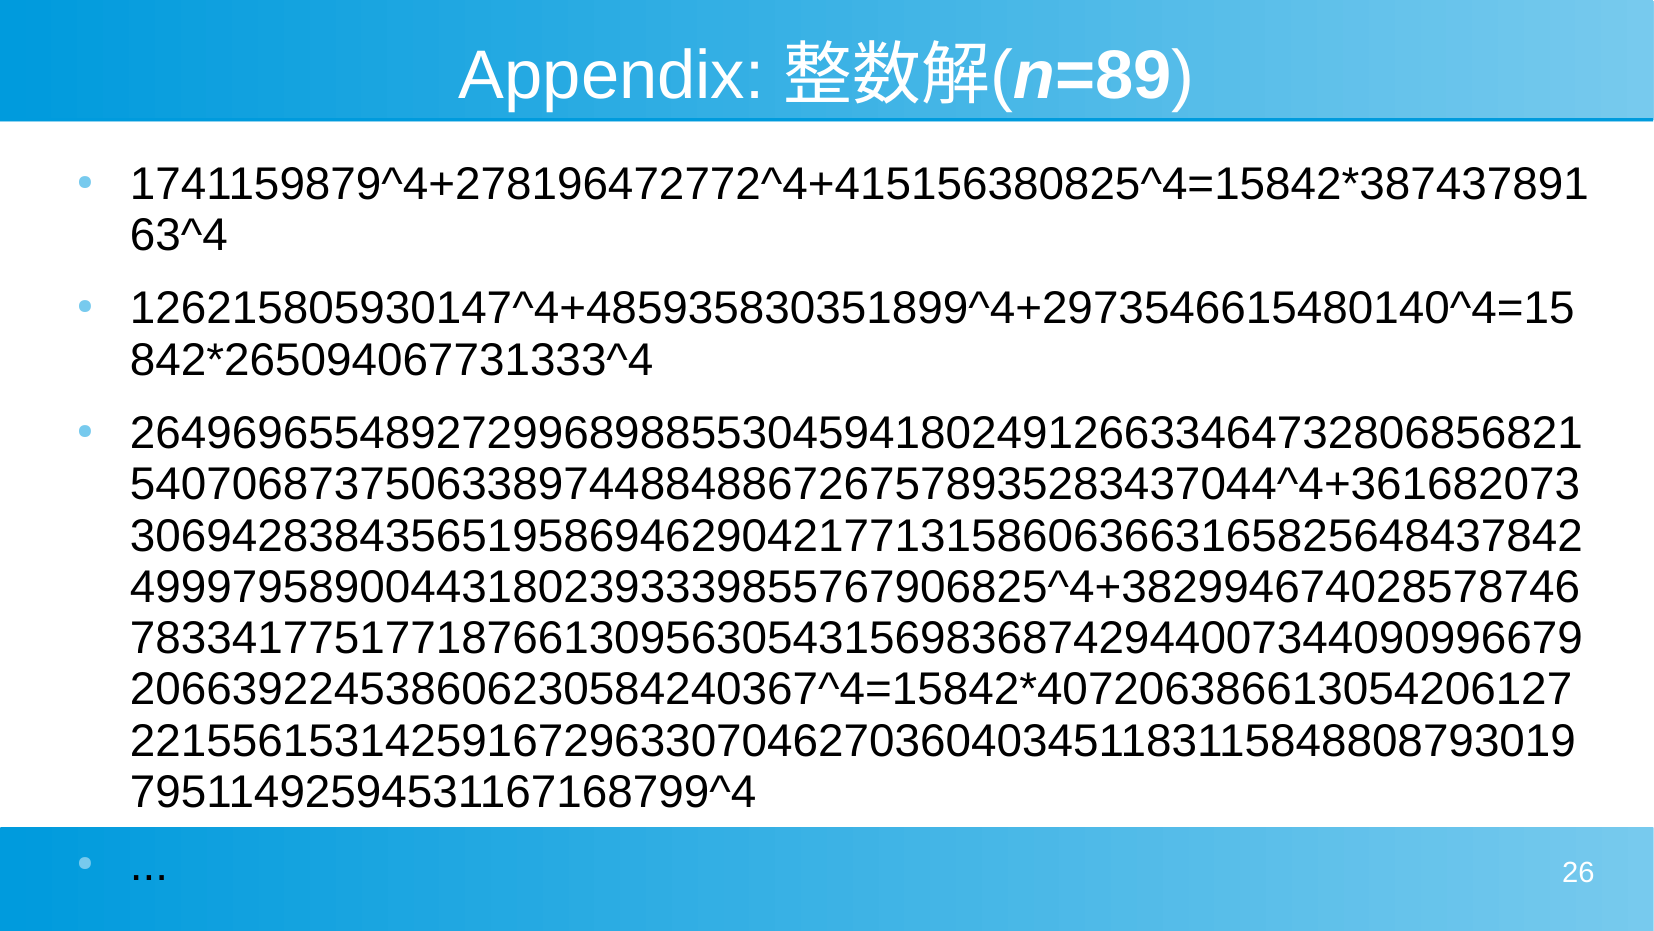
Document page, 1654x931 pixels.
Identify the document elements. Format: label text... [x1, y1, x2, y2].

list 1741159879^4+278196472772^4+415156380825^4=15842*38743789163^4 126215805930147^4+485935830351899^4+2973546615480140^4=15842*265094067731333^4 264969655489272996898855304594180249126633464732806856821540706873750633897448848867267578935283437044^4+361682073306942838435651958694629042177131586063663165825648437842499979589004431802393339855767906825^4+382994674028578746783341775177187661309563054315698368742944007344090996679206639224538606230584240367^4=15842*40720638661305420612722155615314259167296330704627036040345118311584880879301979511492594531167168799^4 ... [59, 121, 1595, 857]
title Appendix: 整数解(n=89) [59, 29, 1595, 108]
